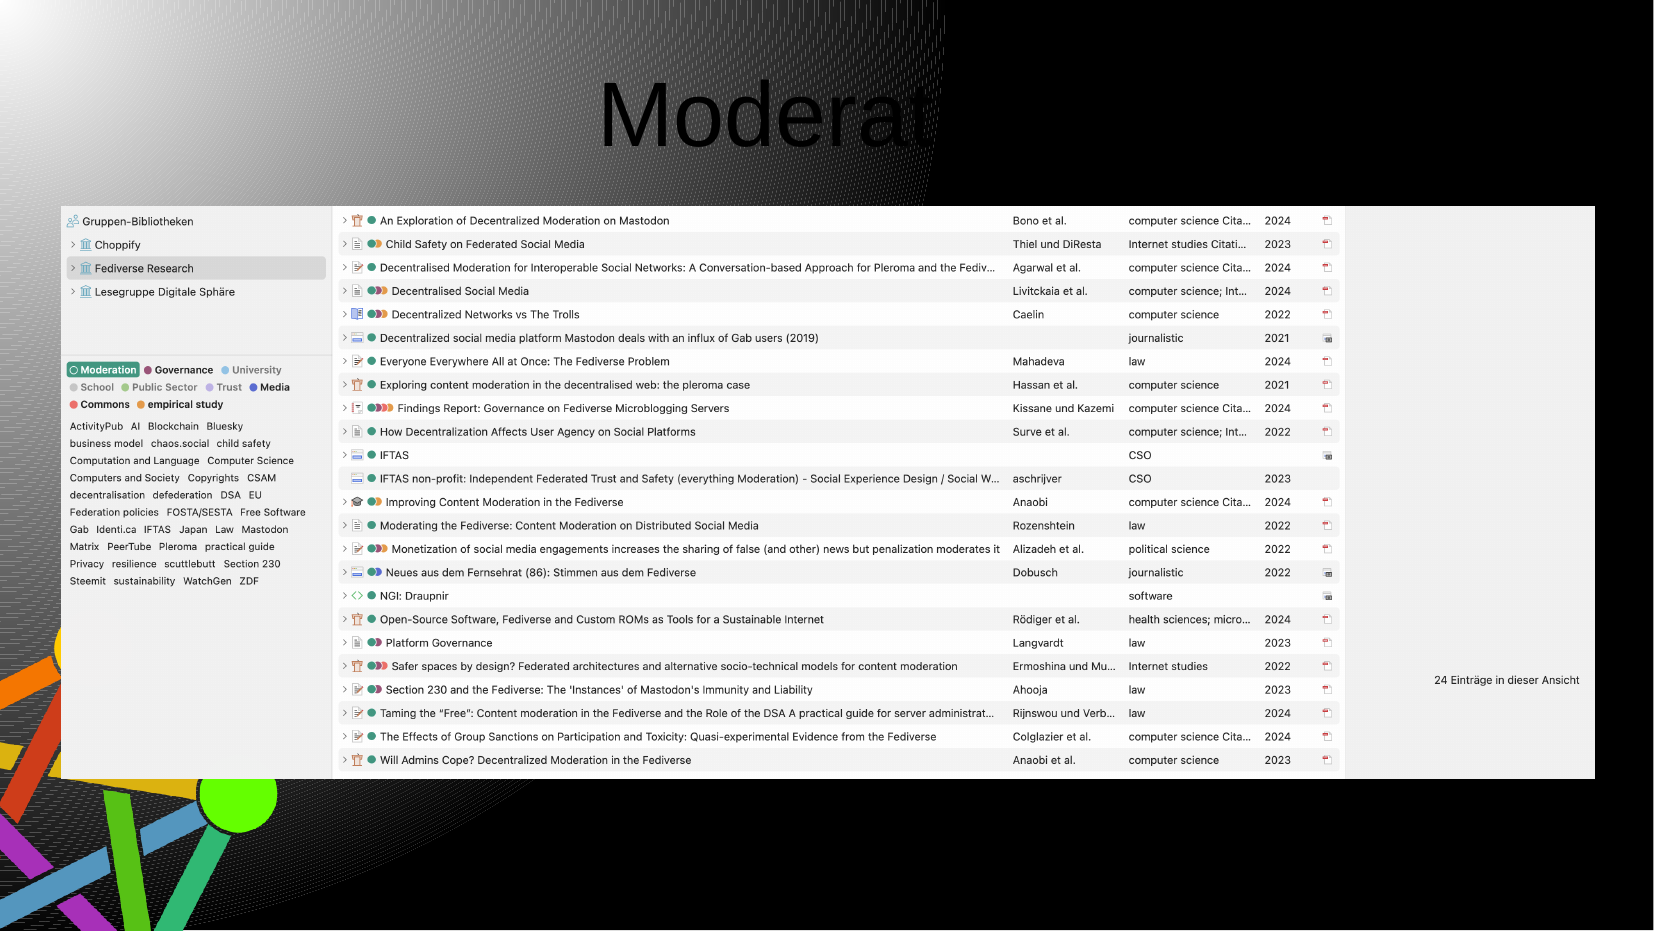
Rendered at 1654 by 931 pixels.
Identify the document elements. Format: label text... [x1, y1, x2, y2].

title Moderation [82, 37, 1571, 193]
picture [0, 206, 1595, 931]
